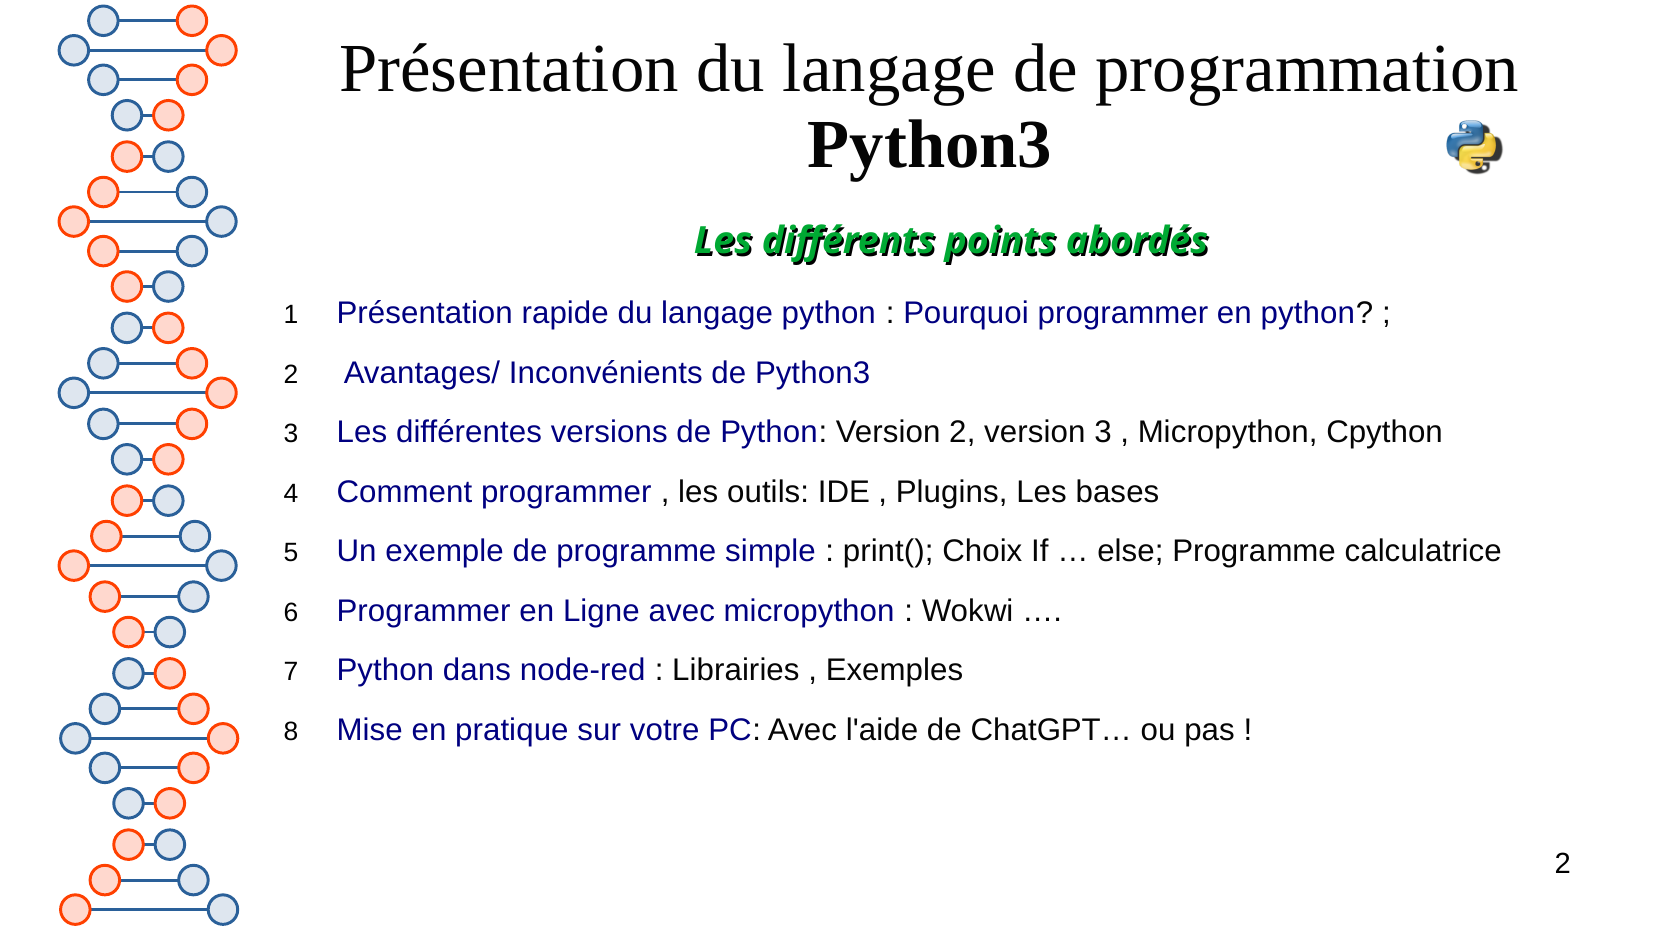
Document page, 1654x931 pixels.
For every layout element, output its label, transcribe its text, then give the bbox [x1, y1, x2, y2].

picture [1443, 118, 1506, 176]
list Présentation rapide du langage python : Pourquoi programmer en python? ; Avantages/ Inconvénients de Python3 Les différentes versions de Python: Version 2, version 3 , Micropython, Cpython Comment programmer , les outils: IDE , Plugins, Les bases Un exemple de programme simple : print(); Choix If … else; Programme calculatrice Programmer en Ligne avec micropython : Wokwi …. Python dans node-red : Librairies , Exemples Mise en pratique sur votre PC: Avec l'aide de ChatGPT… ou pas ! [265, 295, 1595, 835]
text_box Les différents points abordés [679, 206, 1241, 273]
title Présentation du langage de programmation Python3 [265, 29, 1595, 184]
